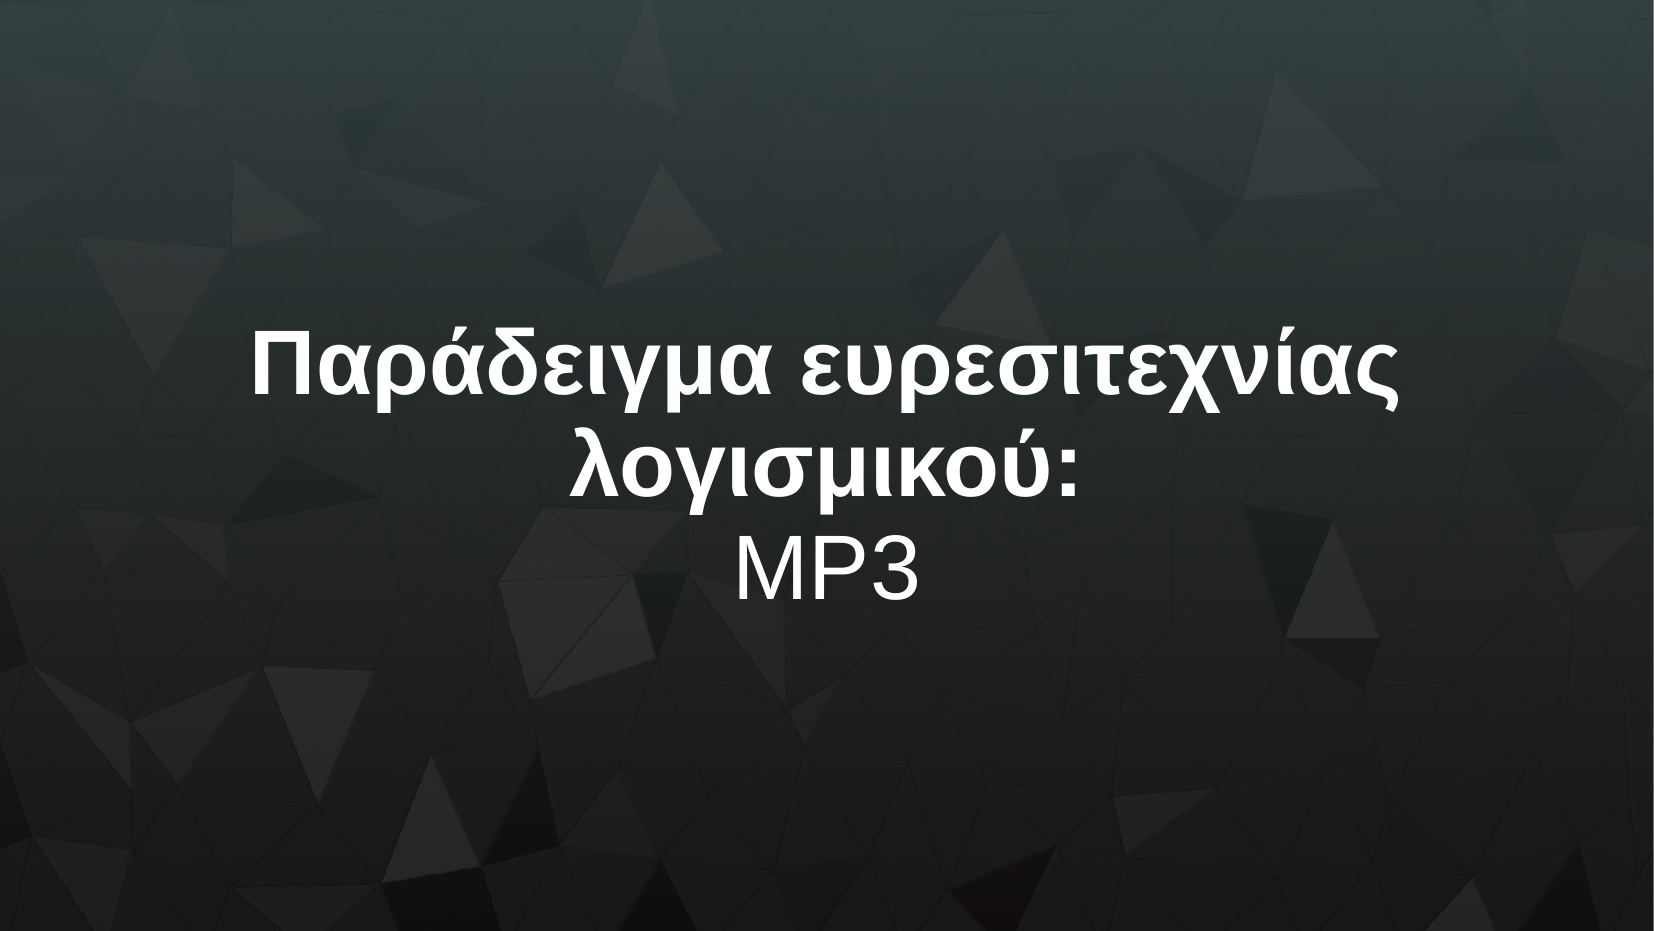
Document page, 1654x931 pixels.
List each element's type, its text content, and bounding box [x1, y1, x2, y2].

title Παράδειγμα ευρεσιτεχνίας λογισμικού: MP3 [82, 311, 1571, 619]
picture [0, 0, 1654, 931]
